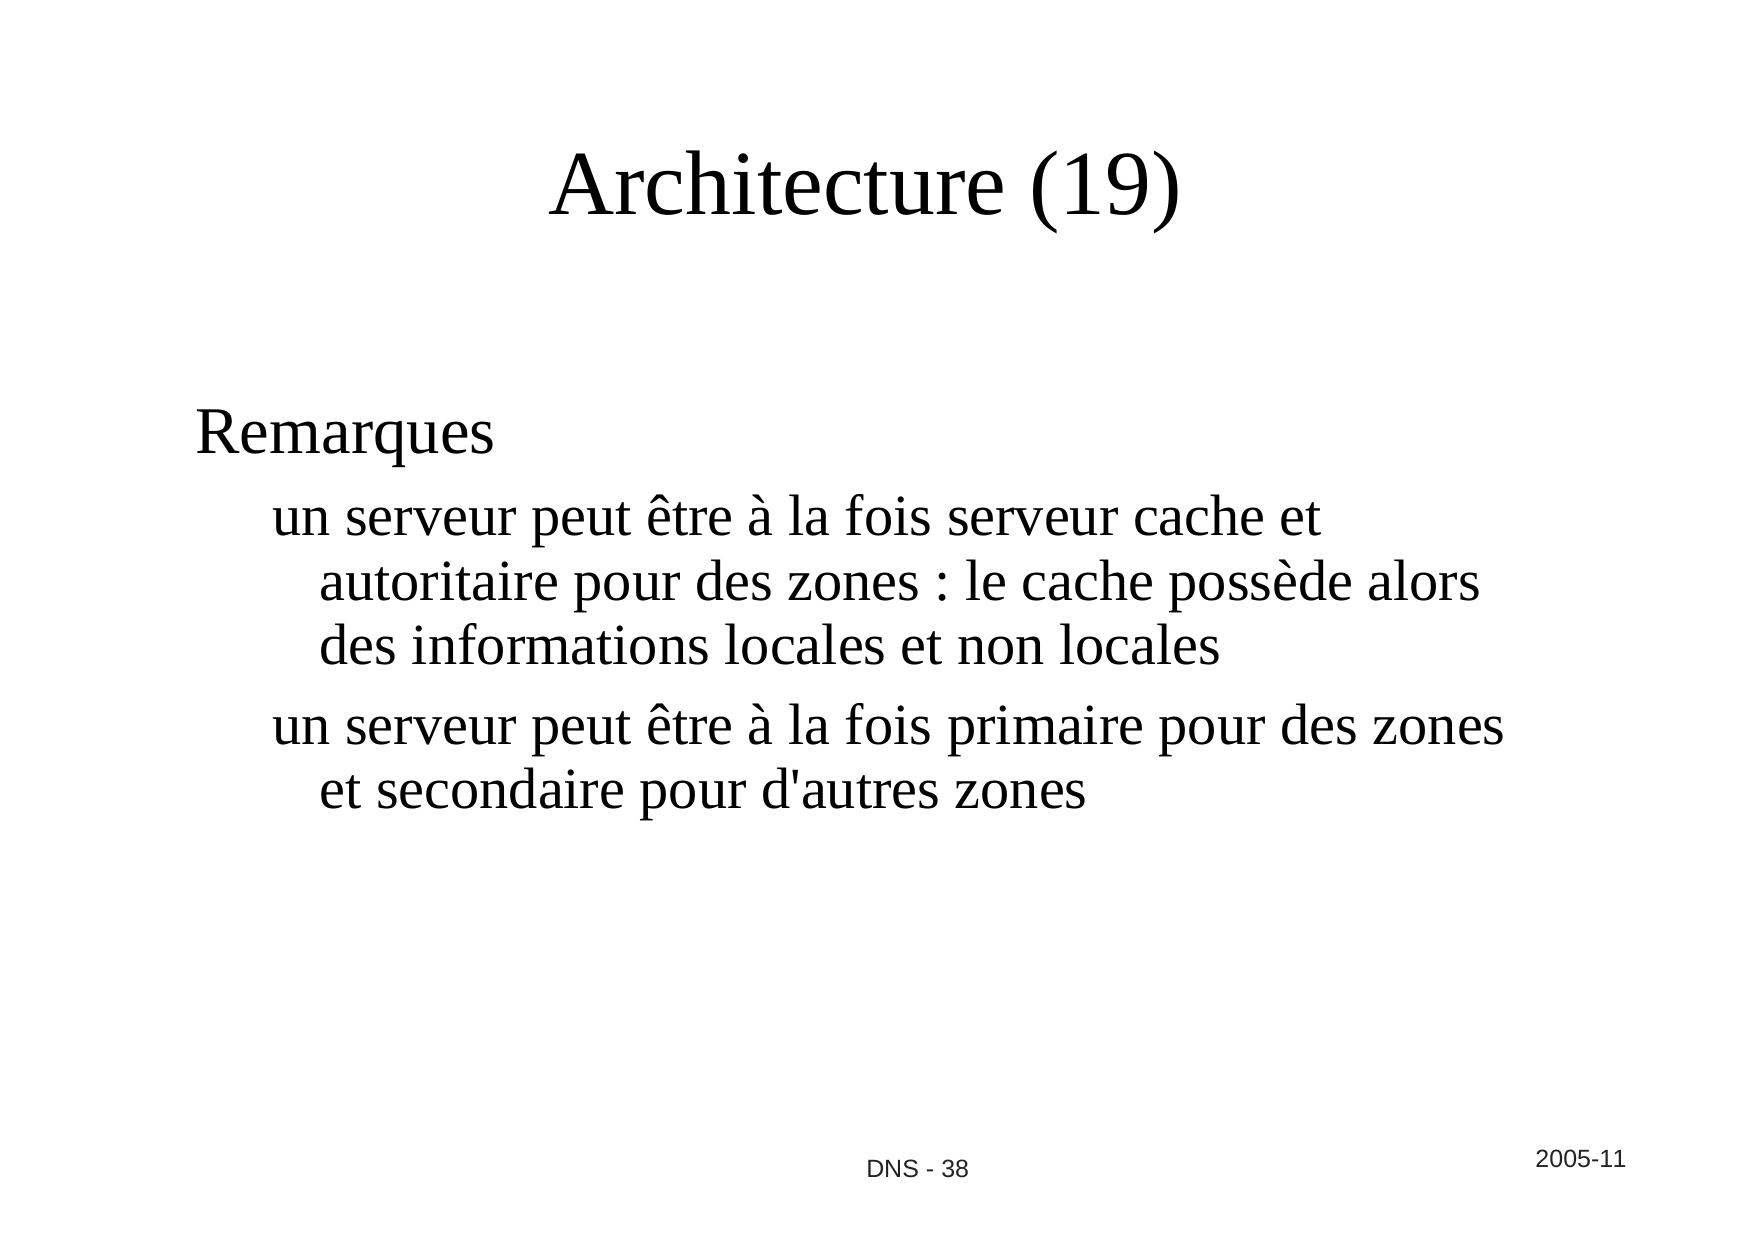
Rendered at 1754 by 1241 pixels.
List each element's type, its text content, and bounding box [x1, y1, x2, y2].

title Architecture (19) [187, 109, 1545, 258]
list Remarques un serveur peut être à la fois serveur cache et autoritaire pour des zones : le cache possède alors des informations locales et non locales un serveur peut être à la fois primaire pour des zones et secondaire pour d'autres zones [162, 386, 1539, 886]
